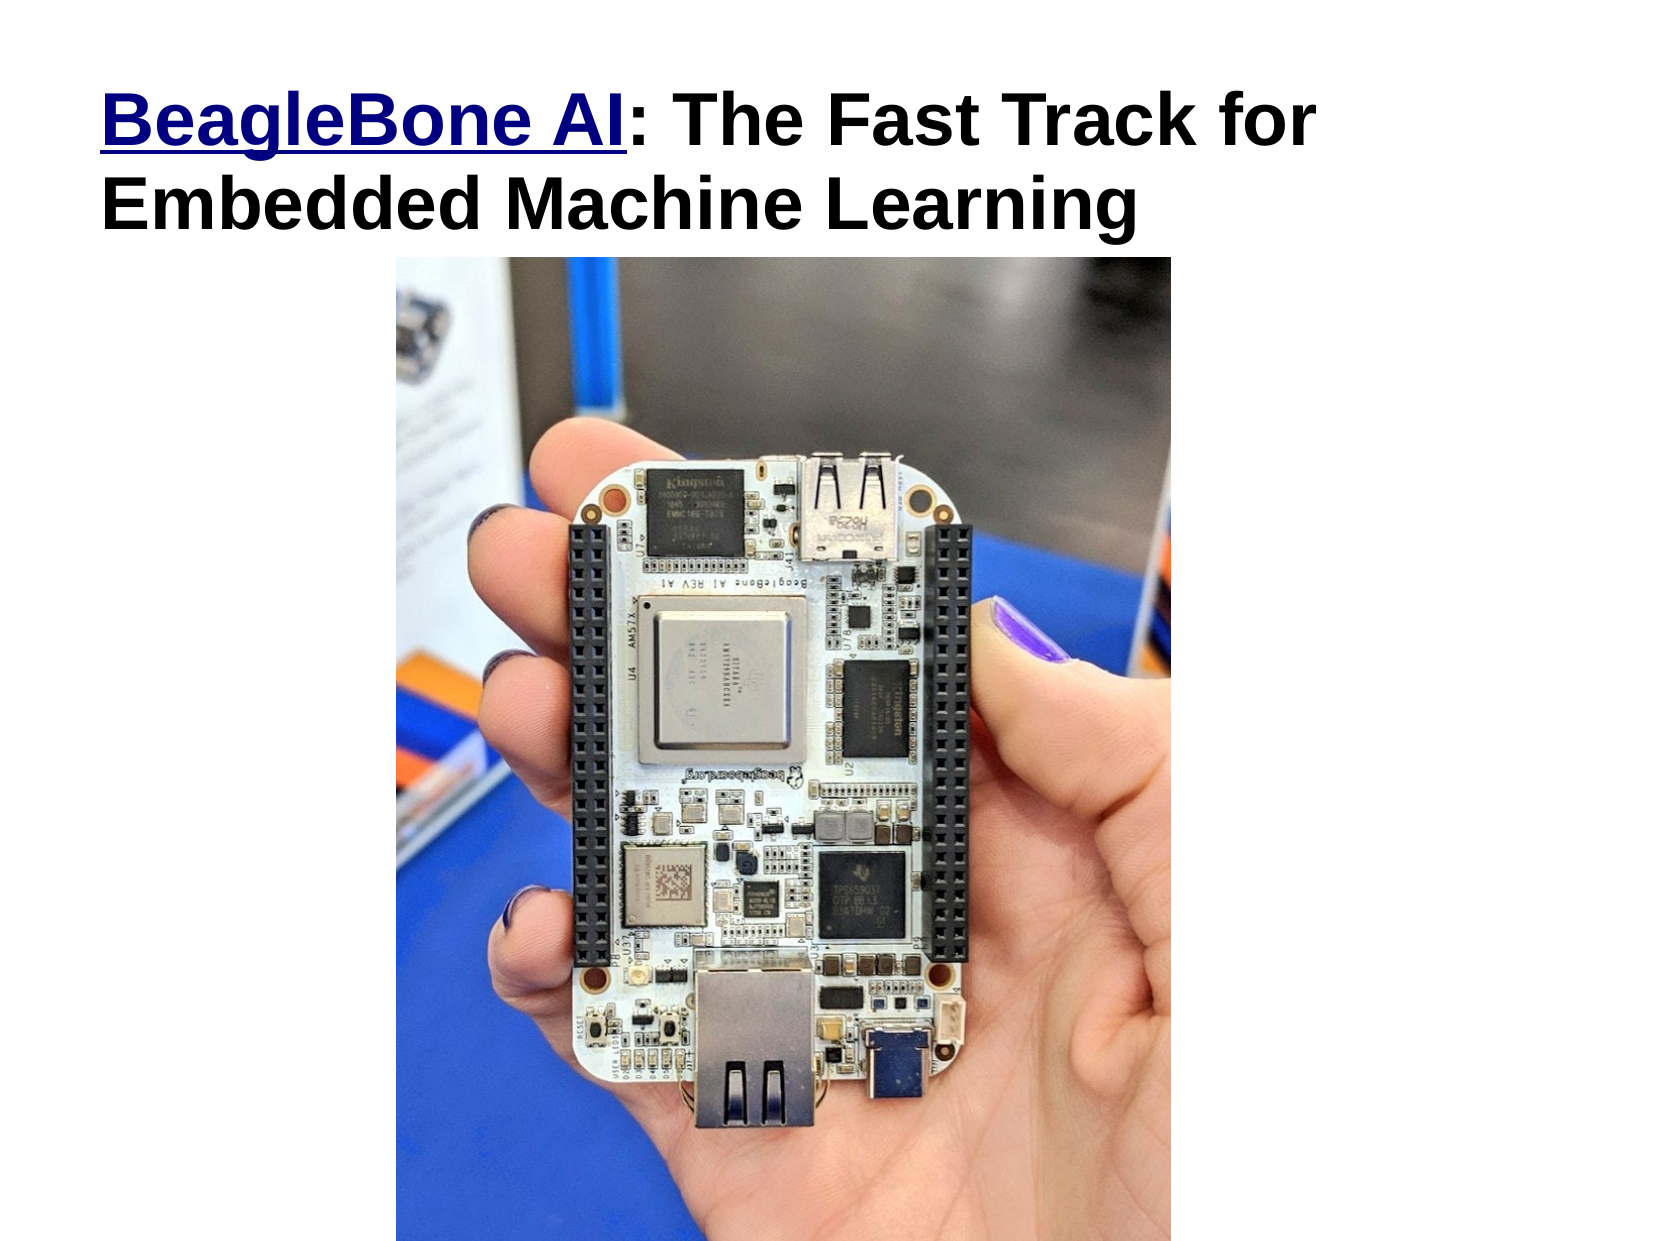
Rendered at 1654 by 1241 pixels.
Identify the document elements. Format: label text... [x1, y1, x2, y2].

list BeagleBone AI: The Fast Track for Embedded Machine Learning [100, 77, 1589, 797]
picture [396, 257, 1171, 1241]
